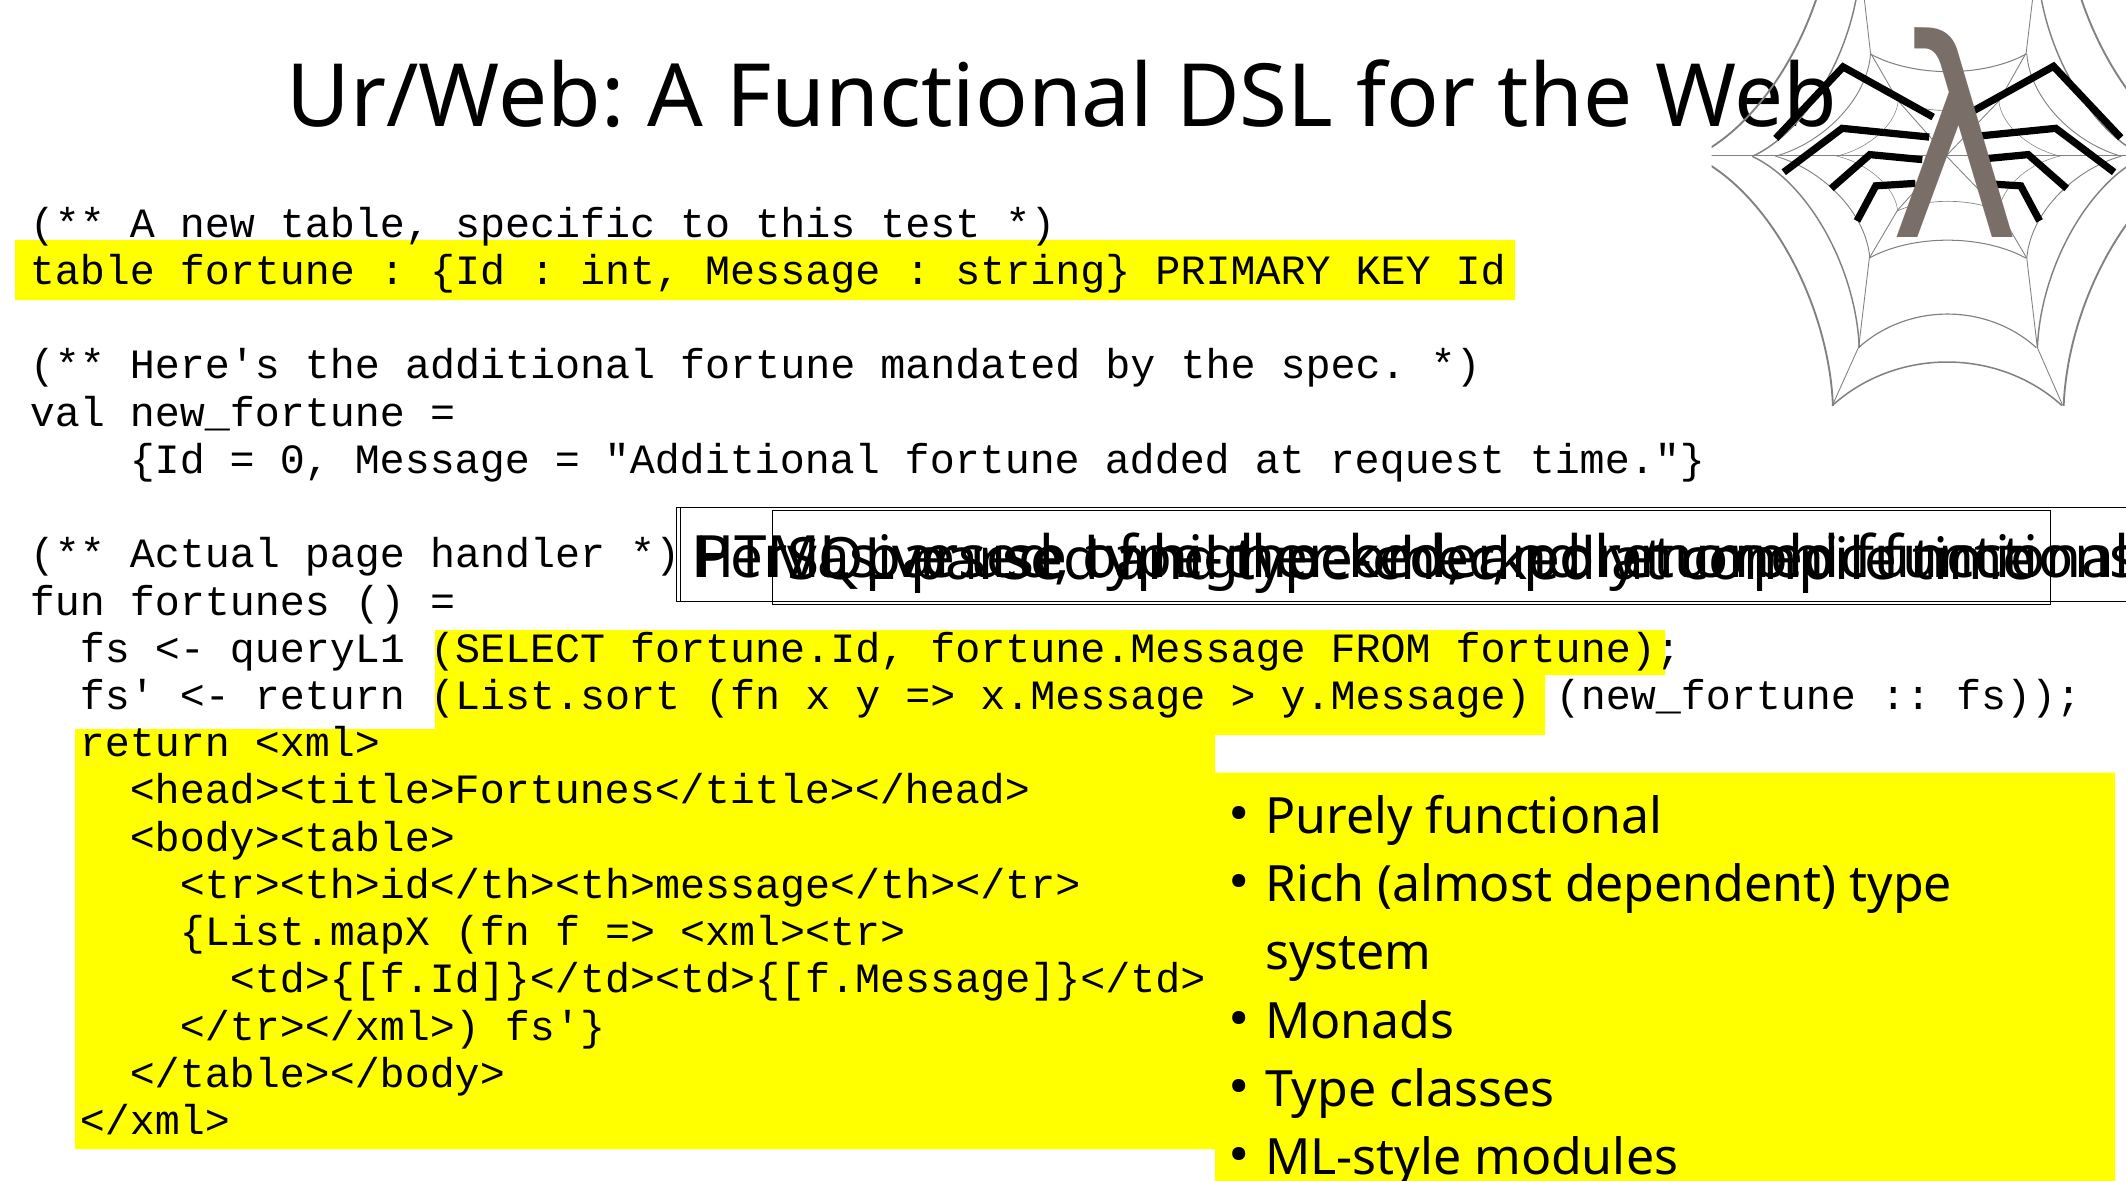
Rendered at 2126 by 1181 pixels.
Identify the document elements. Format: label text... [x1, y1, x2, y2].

text_box (** A new table, specific to this test *) table fortune : {Id : int, Message : string} PRIMARY KEY Id (** Here's the additional fortune mandated by the spec. *) val new_fortune = {Id = 0, Message = "Additional fortune added at request time."} (** Actual page handler *) fun fortunes () = fs <- queryL1 (SELECT fortune.Id, fortune.Message FROM fortune); fs' <- return (List.sort (fn x y => x.Message > y.Message) (new_fortune :: fs)); return <xml> <head><title>Fortunes</title></head> <body><table> <tr><th>id</th><th>message</th></tr> {List.mapX (fn f => <xml><tr> <td>{[f.Id]}</td><td>{[f.Message]}</td> </tr></xml>) fs'} </table></body> </xml> [15, 195, 2101, 1171]
title Ur/Web: A Functional DSL for the Web [106, 0, 1711, 191]
text_box Purely functional Rich (almost dependent) type system Monads Type classes ML-style modules [1215, 772, 2116, 1081]
text_box HTML parsed, type-checked, and returned functionally [2101, 507, 2126, 591]
picture [1711, 0, 2126, 446]
